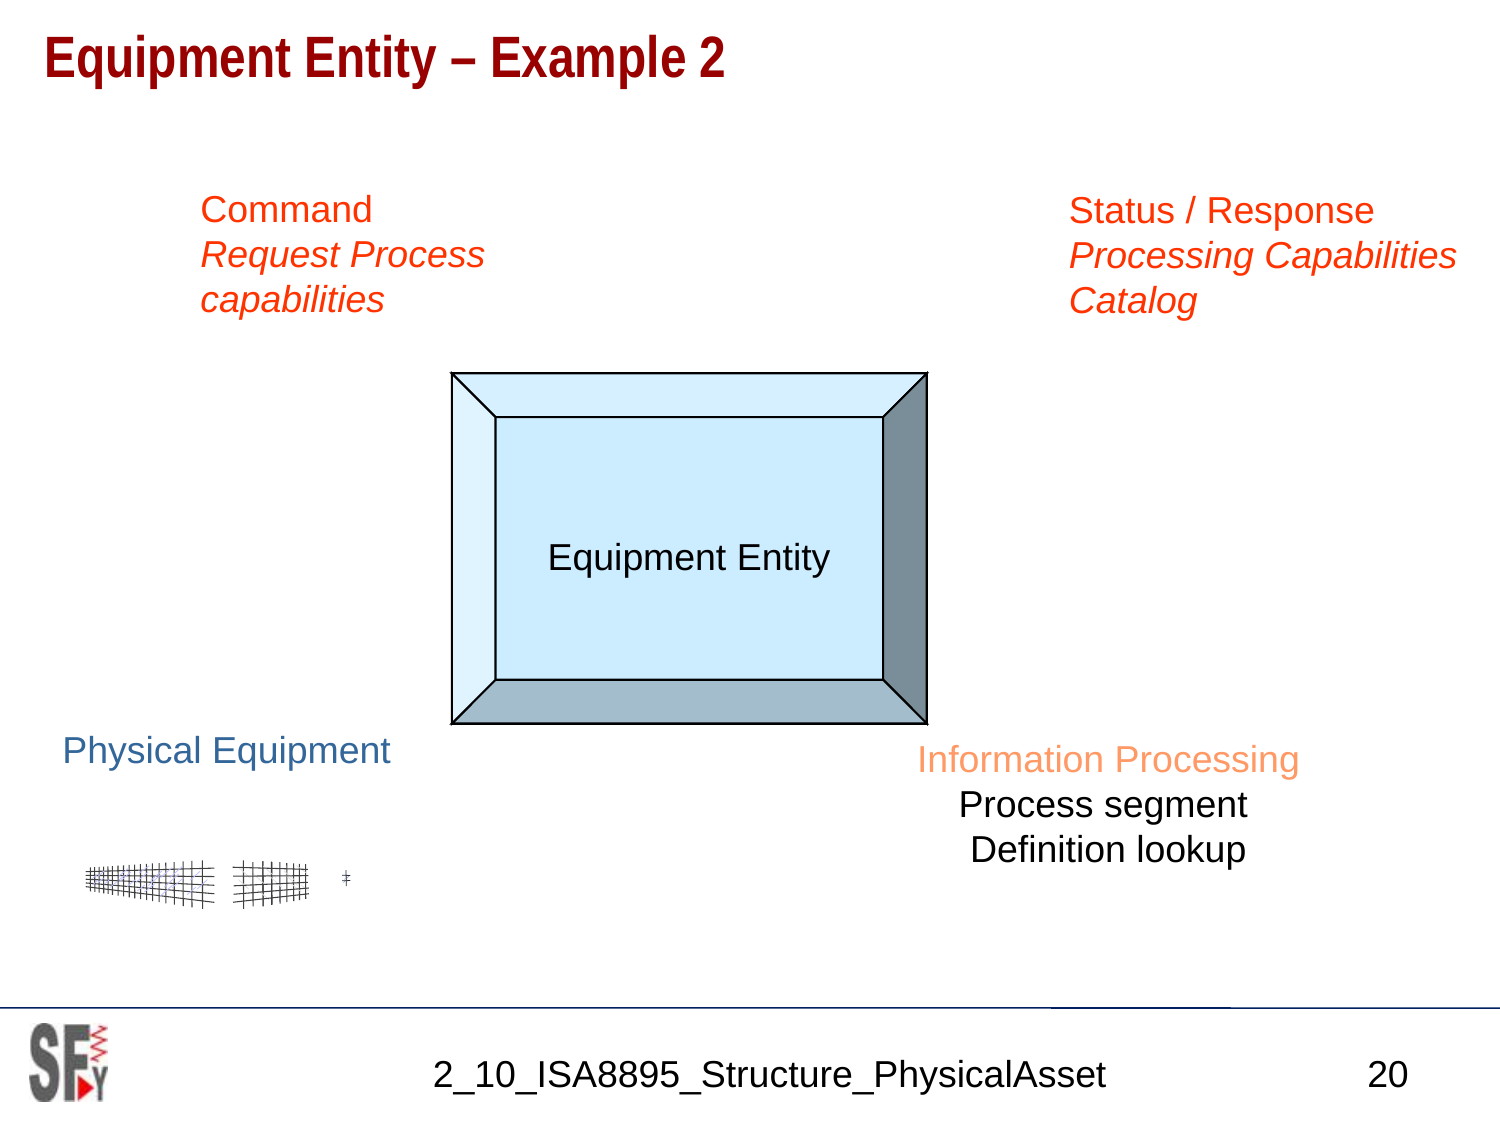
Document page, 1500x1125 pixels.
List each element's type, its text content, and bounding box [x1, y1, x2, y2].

picture [29, 1023, 108, 1102]
footer 2_10_ISA8895_Structure_PhysicalAsset [417, 1034, 1352, 1103]
text_box [453, 373, 927, 724]
title Equipment Entity – Example 2 [29, 12, 1471, 138]
text_box Information Processing Process segment Definition lookup [902, 727, 1315, 879]
text_box Status / Response Processing Capabilities Catalog [1054, 178, 1473, 329]
text_box Equipment Entity [526, 518, 852, 586]
slide_number <numéro> [1352, 1034, 1490, 1103]
text_box FT [451, 373, 496, 724]
text_box Command Request Process capabilities [185, 177, 501, 329]
text_box Physical Equipment [35, 710, 419, 774]
